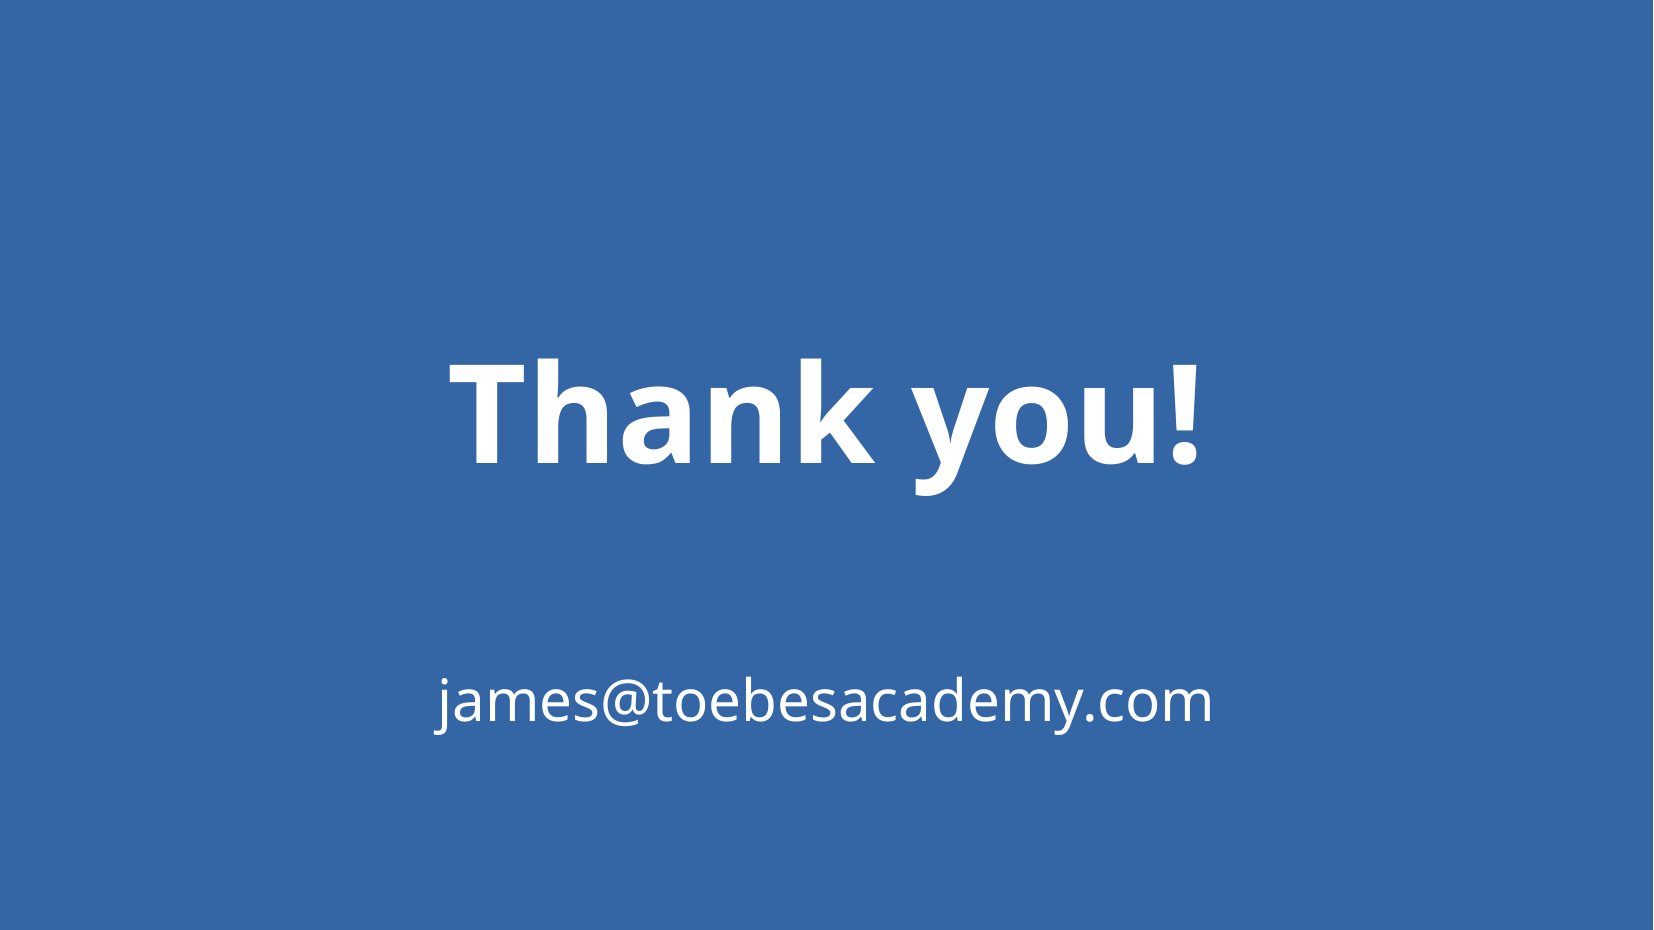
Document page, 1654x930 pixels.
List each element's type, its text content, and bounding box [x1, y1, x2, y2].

subtitle james@toebesacademy.com [82, 575, 1571, 822]
title Thank you! [82, 316, 1571, 504]
